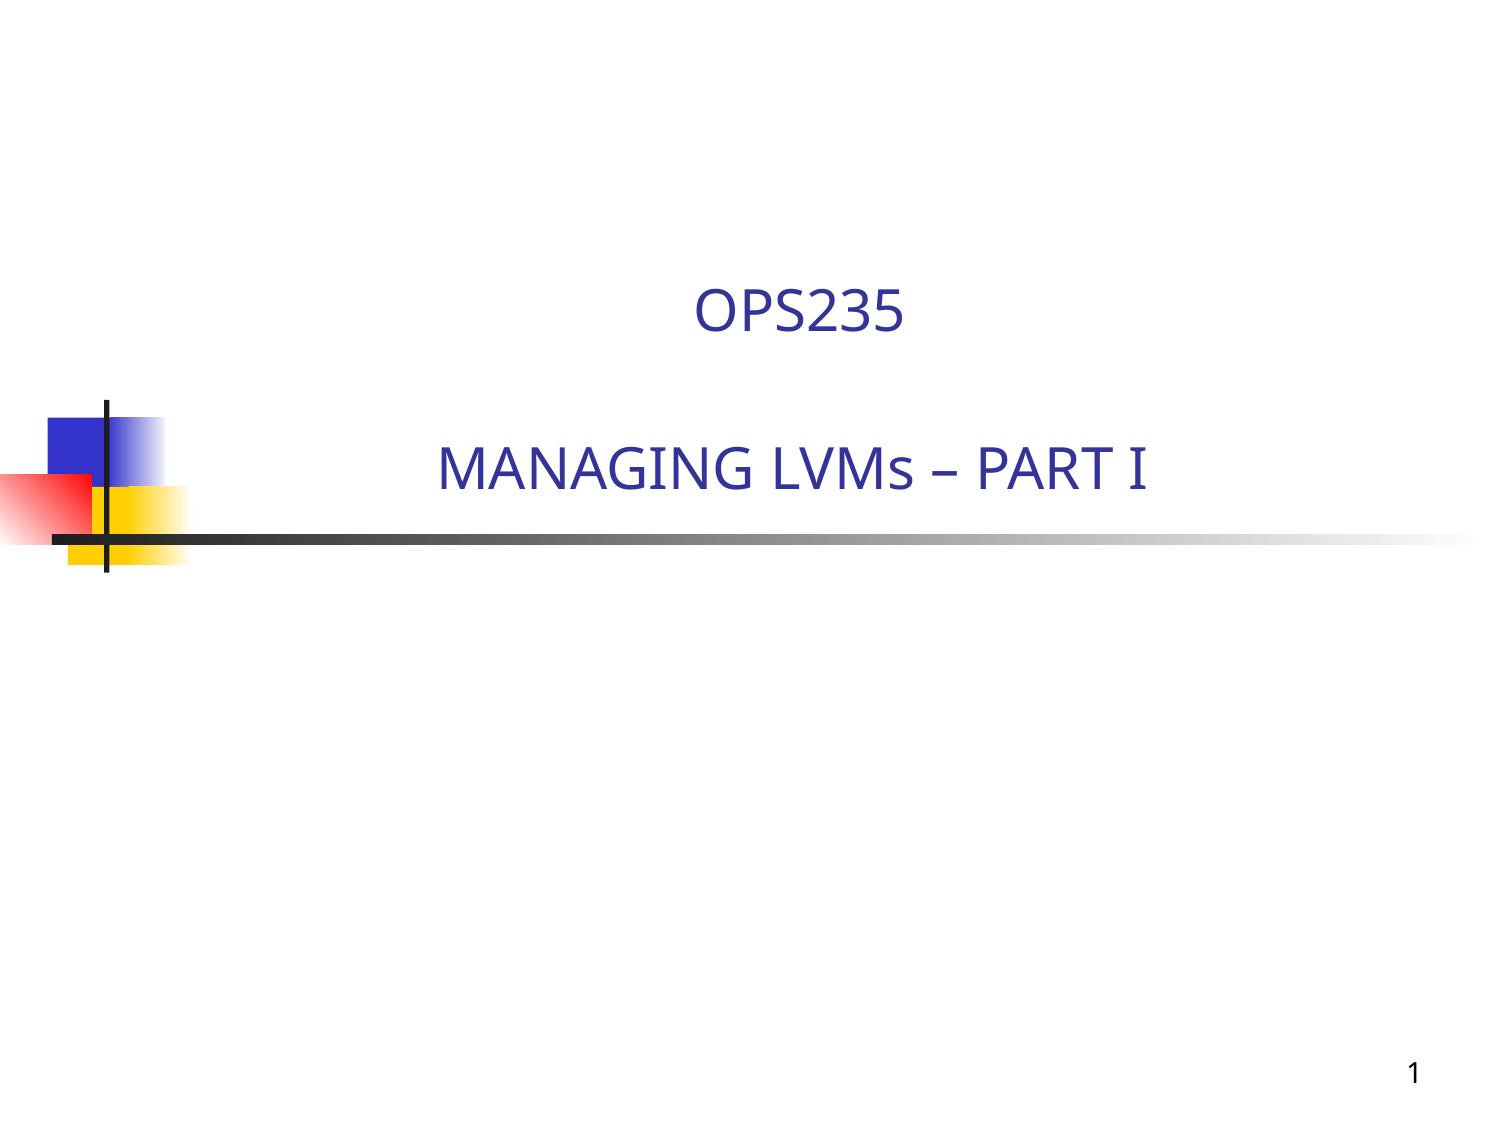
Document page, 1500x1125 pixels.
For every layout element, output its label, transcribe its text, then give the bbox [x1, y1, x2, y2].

title OPS235 MANAGING LVMs – PART I [162, 259, 1438, 515]
